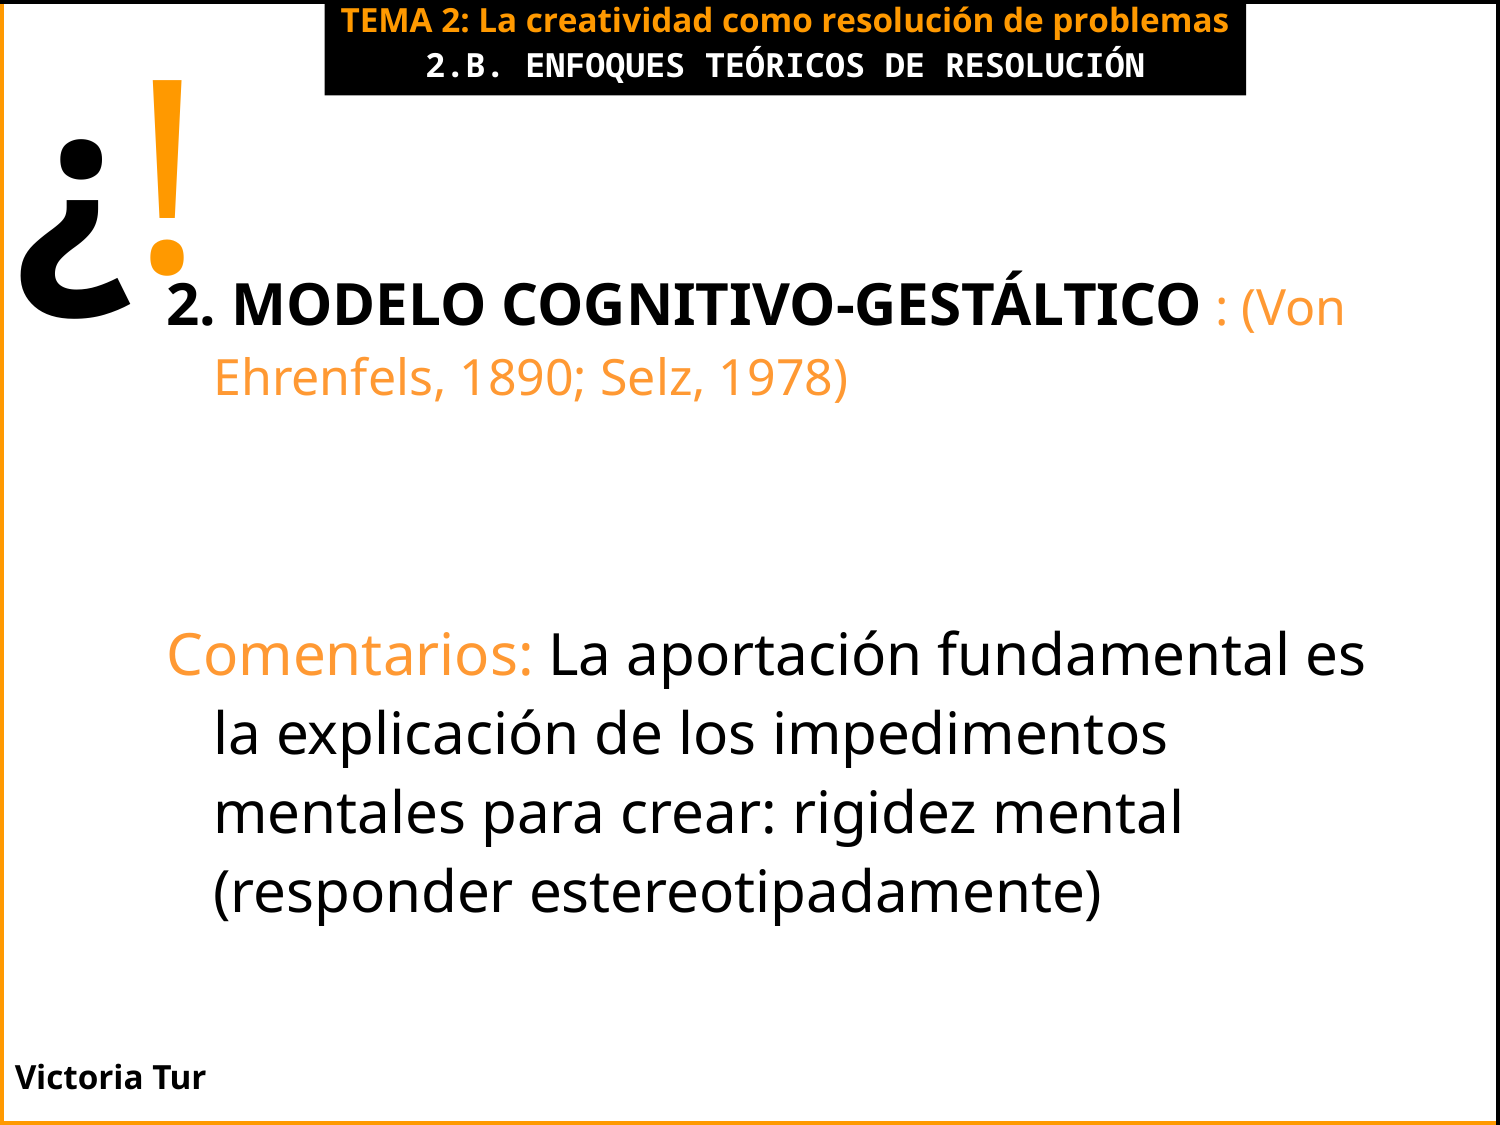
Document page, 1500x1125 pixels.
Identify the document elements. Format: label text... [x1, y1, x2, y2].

list 2. MODELO COGNITIVO-GESTÁLTICO : (Von Ehrenfels, 1890; Selz, 1978) Comentarios: La aportación fundamental es la explicación de los impedimentos mentales para crear: rigidez mental (responder estereotipadamente) [76, 255, 1427, 1097]
